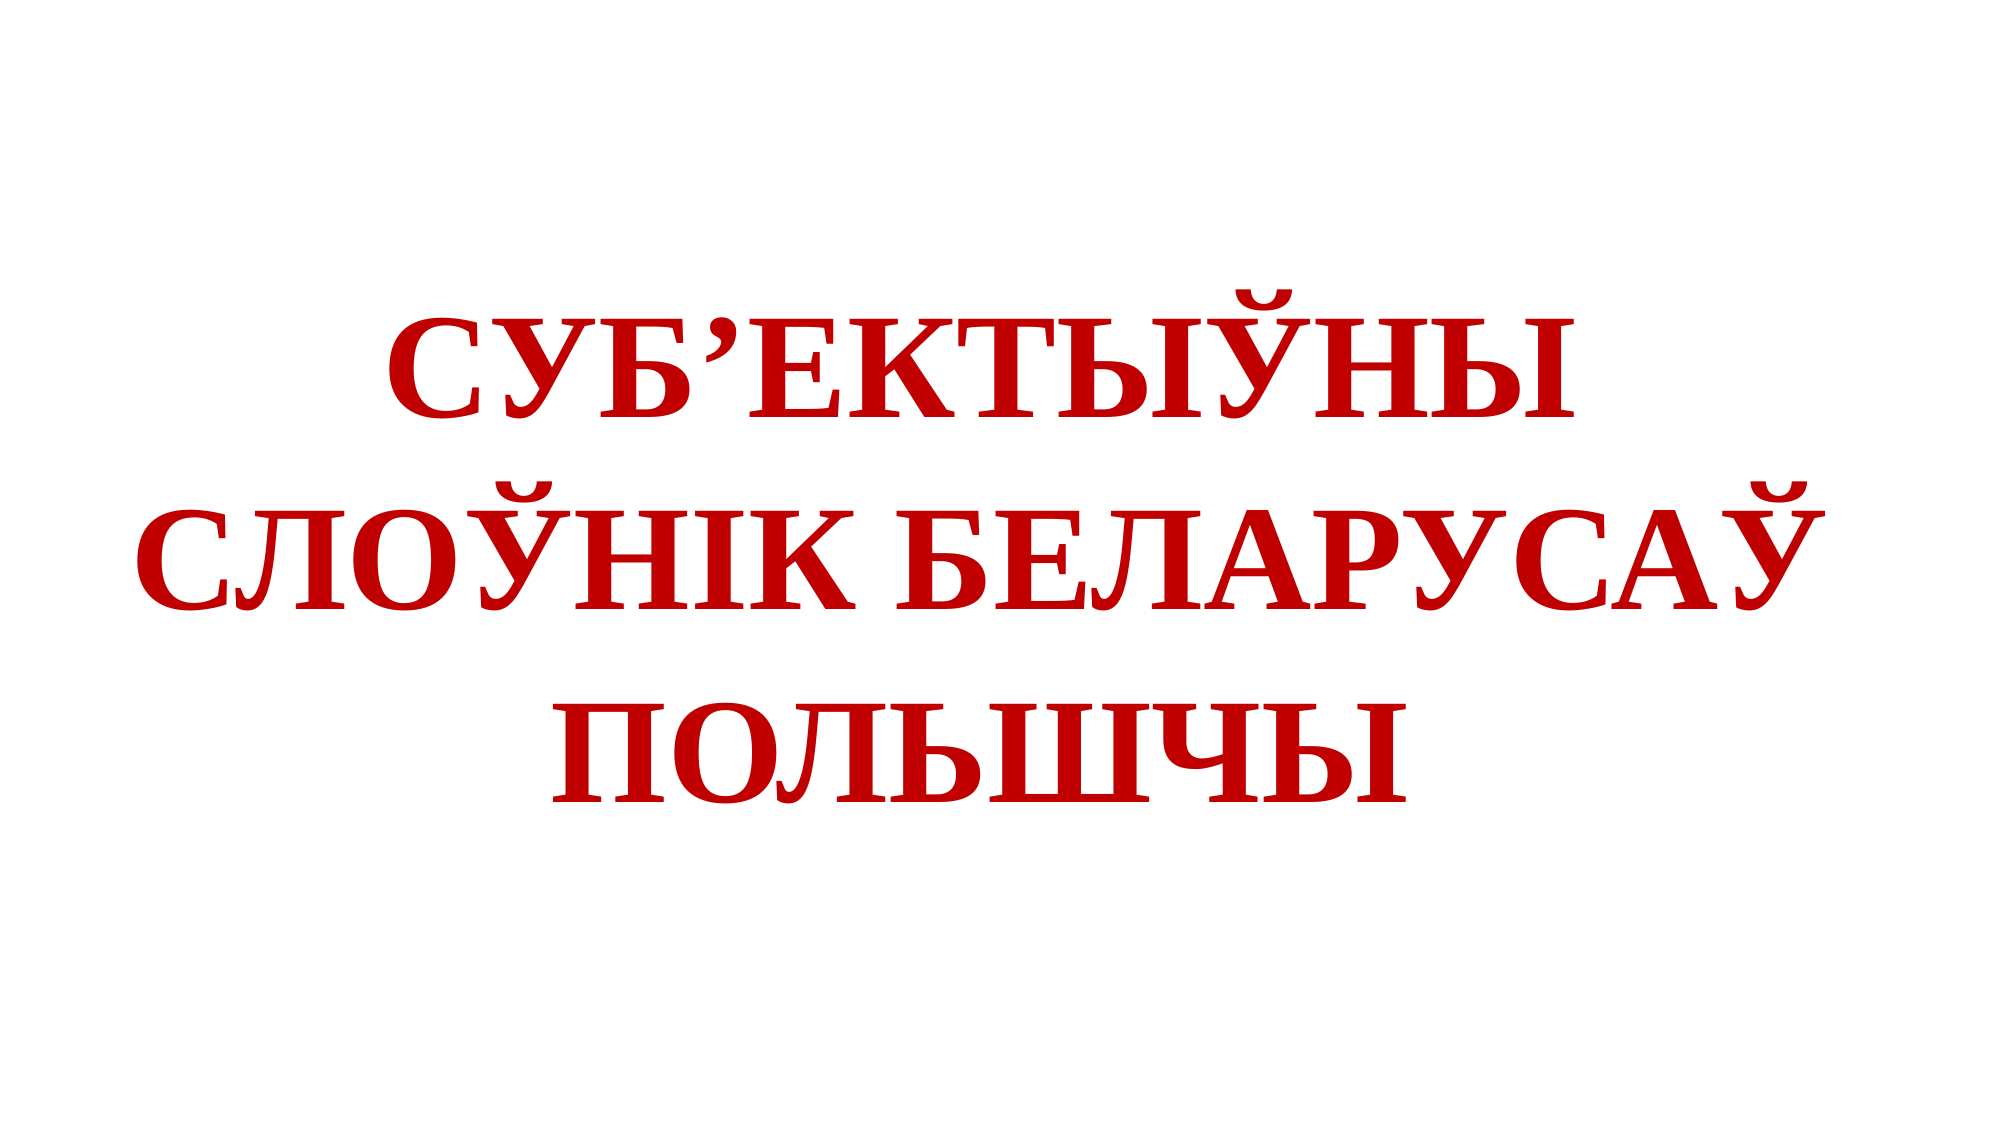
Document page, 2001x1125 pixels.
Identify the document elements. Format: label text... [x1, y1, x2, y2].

text_box СУБ’ЕКТЫЎНЫ СЛОЎНІК БЕЛАРУСАЎ ПОЛЬШЧЫ [116, 247, 1884, 905]
